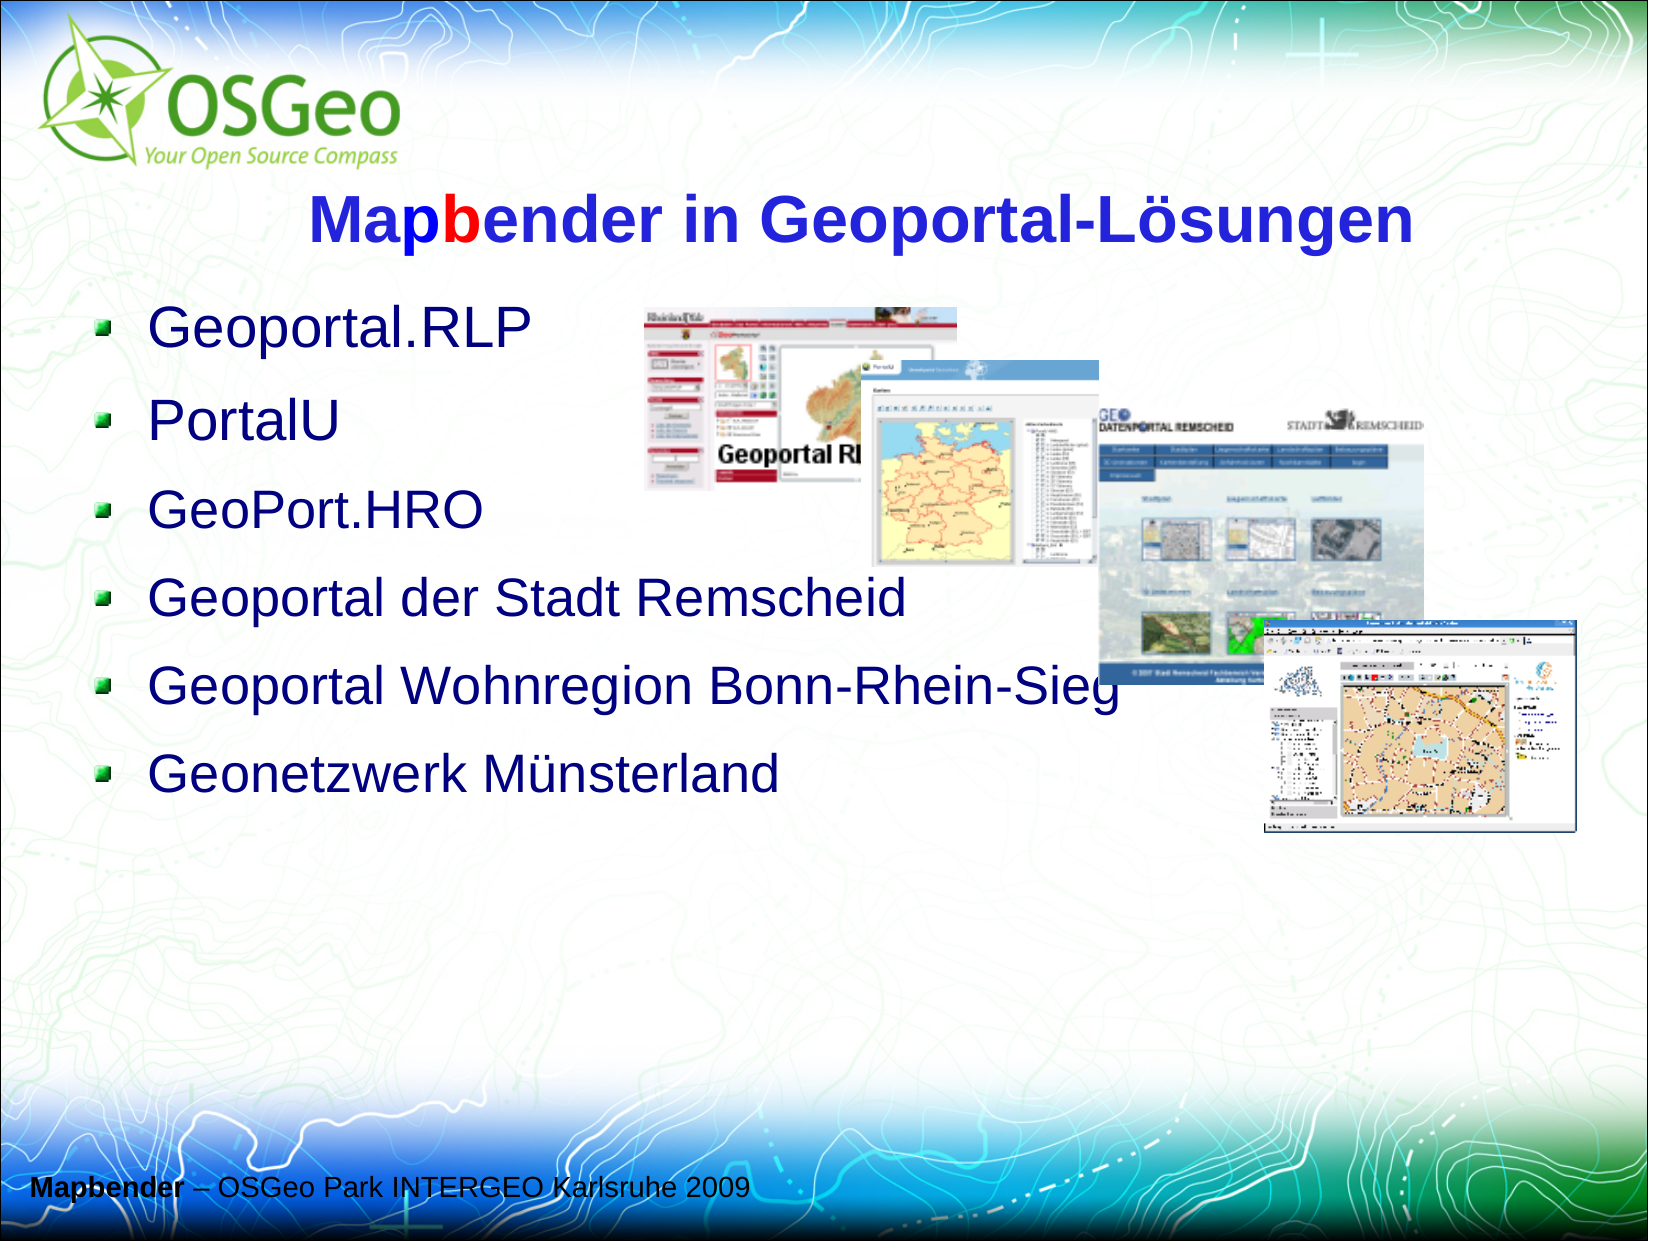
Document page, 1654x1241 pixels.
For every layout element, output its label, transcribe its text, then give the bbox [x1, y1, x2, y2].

picture [1, 1, 1647, 1240]
title Mapbender in Geoportal-Lösungen [118, 132, 1607, 308]
list Geoportal.RLP PortalU GeoPort.HRO Geoportal der Stadt Remscheid Geoportal Wohnregion Bonn-Rhein-Sieg Geonetzwerk Münsterland [76, 295, 1565, 1114]
